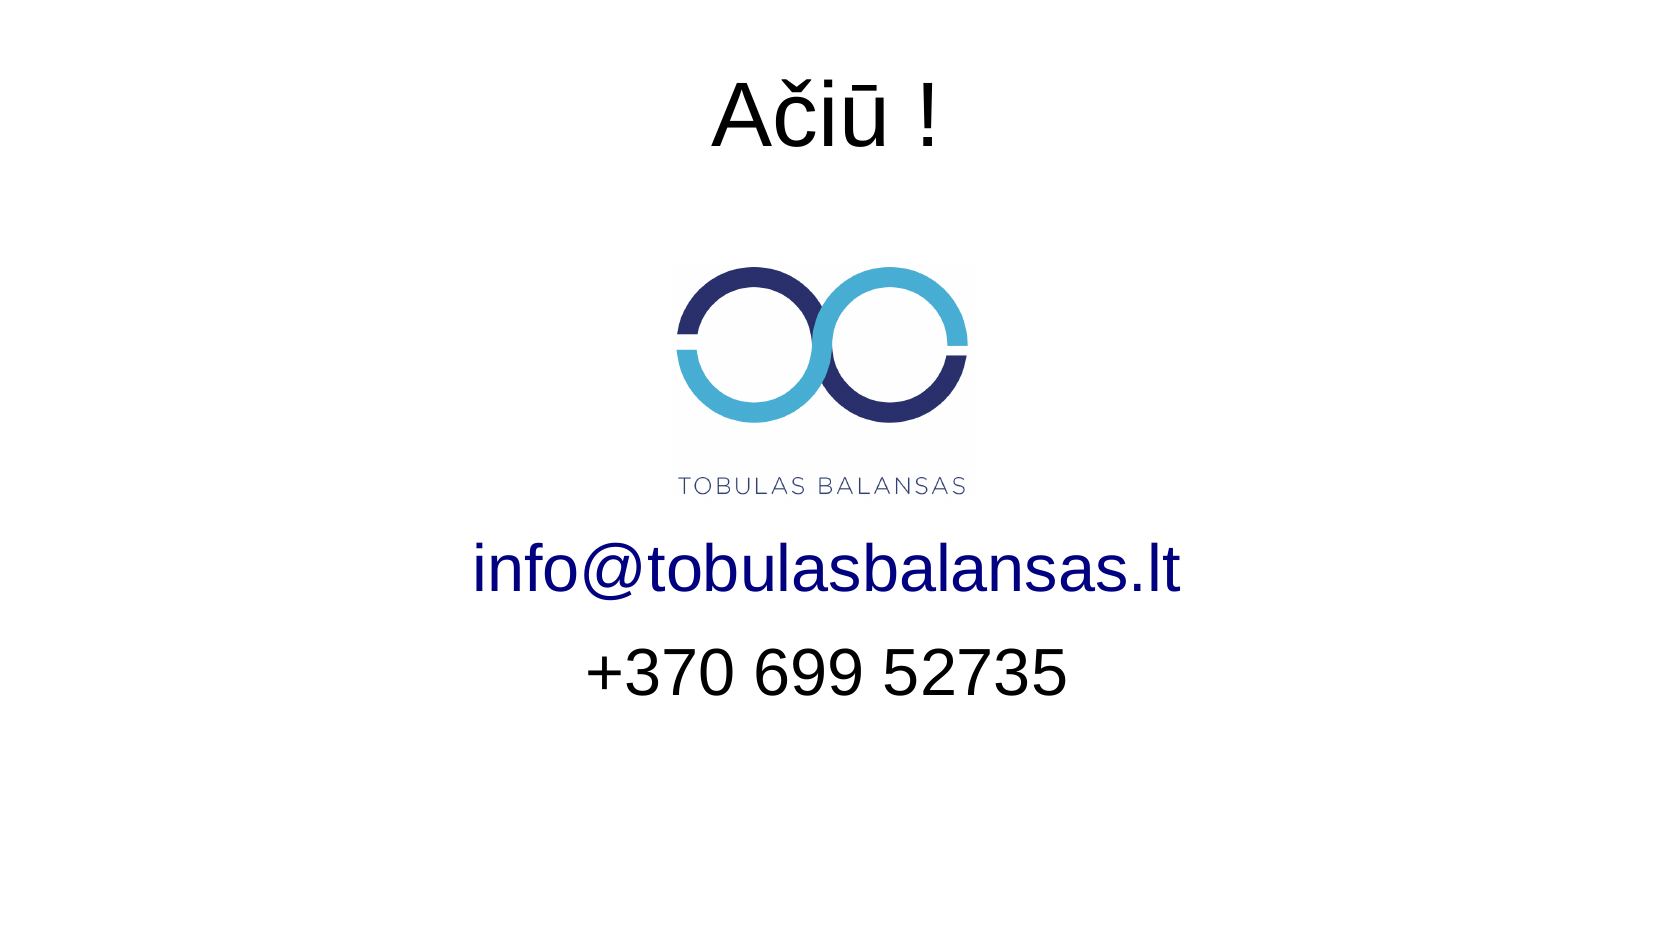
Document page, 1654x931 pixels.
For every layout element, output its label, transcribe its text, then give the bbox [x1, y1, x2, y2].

list info@tobulasbalansas.lt +370 699 52735 [82, 217, 1571, 758]
title Ačiū ! [82, 37, 1571, 193]
picture [668, 263, 975, 502]
